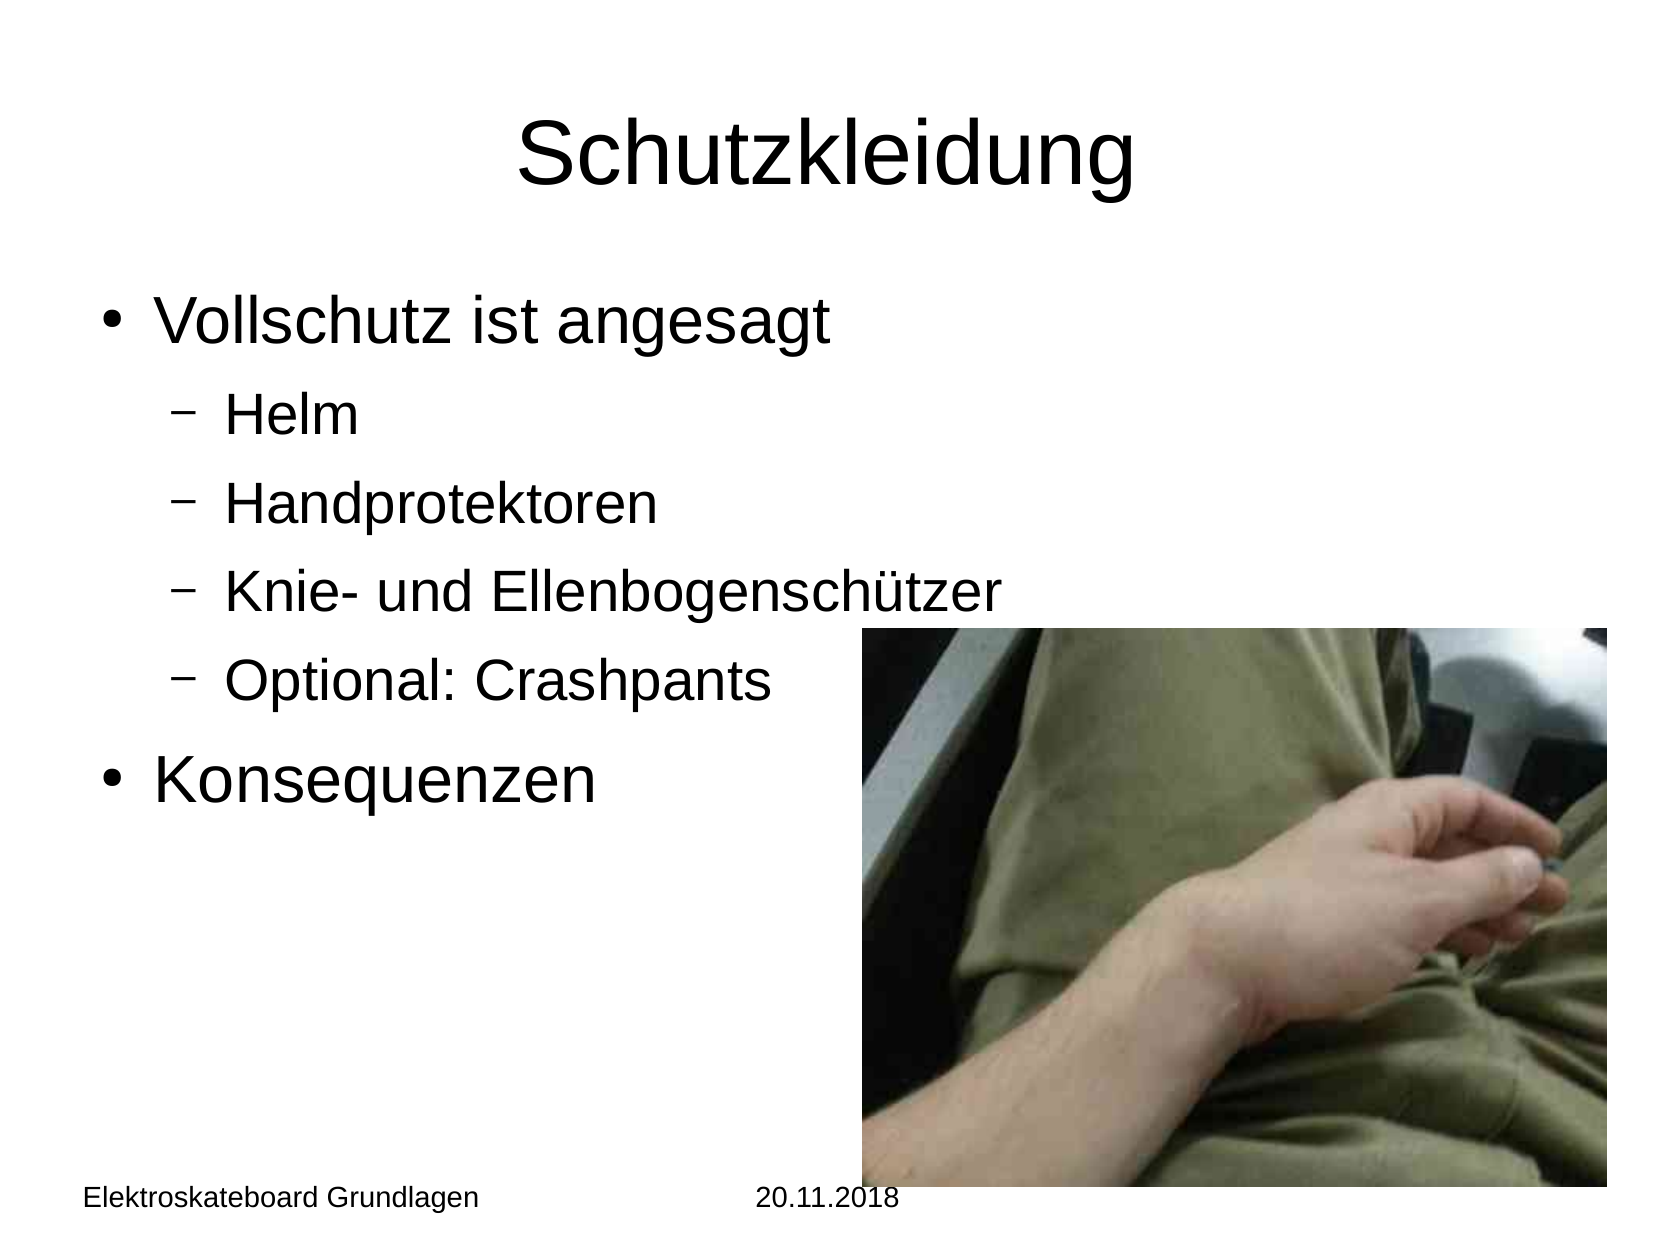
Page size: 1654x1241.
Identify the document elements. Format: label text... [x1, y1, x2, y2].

picture [862, 628, 1607, 1187]
list Vollschutz ist angesagt Helm Handprotektoren Knie- und Ellenbogenschützer Optional: Crashpants Konsequenzen [82, 283, 1571, 1003]
title Schutzkleidung [82, 49, 1571, 257]
